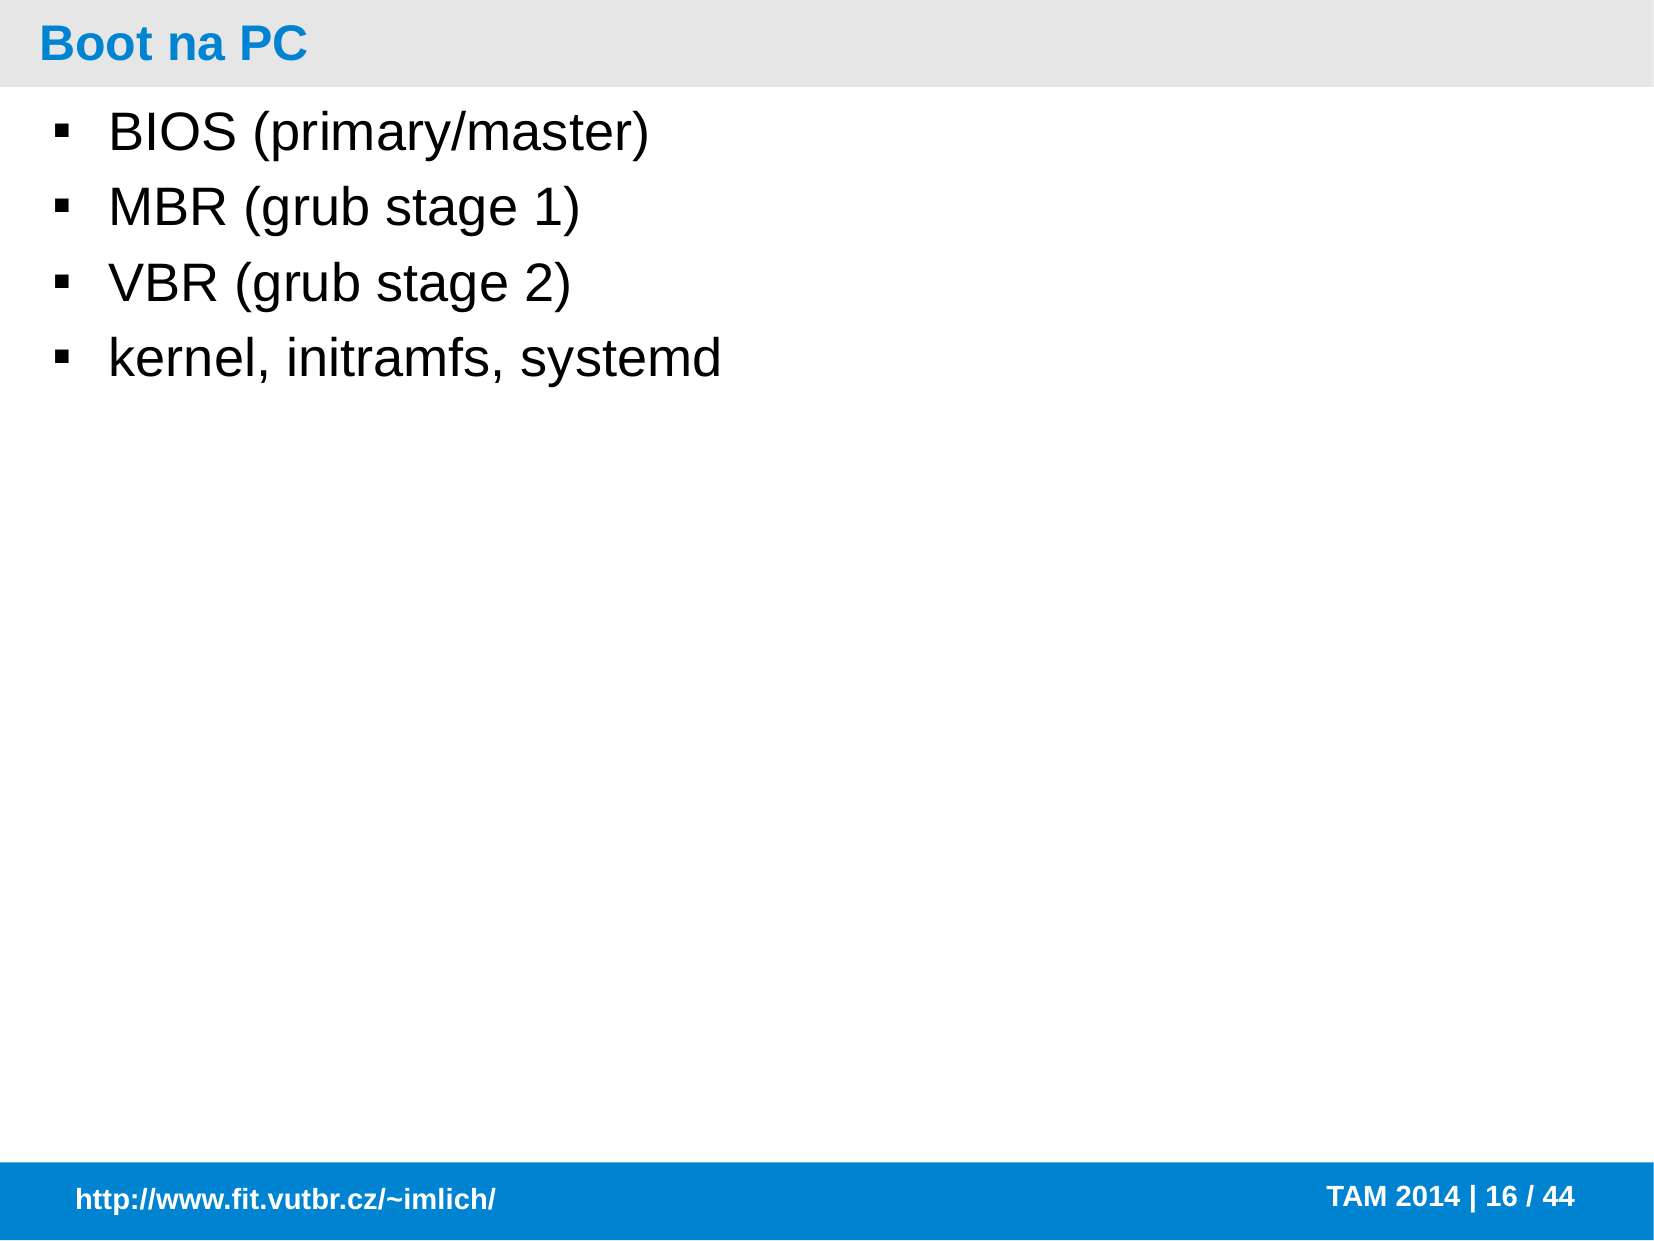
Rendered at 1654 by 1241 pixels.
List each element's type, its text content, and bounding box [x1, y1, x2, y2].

title Boot na PC [39, 5, 1615, 81]
list BIOS (primary/master) MBR (grub stage 1) VBR (grub stage 2) kernel, initramfs, systemd [37, 101, 1613, 1163]
